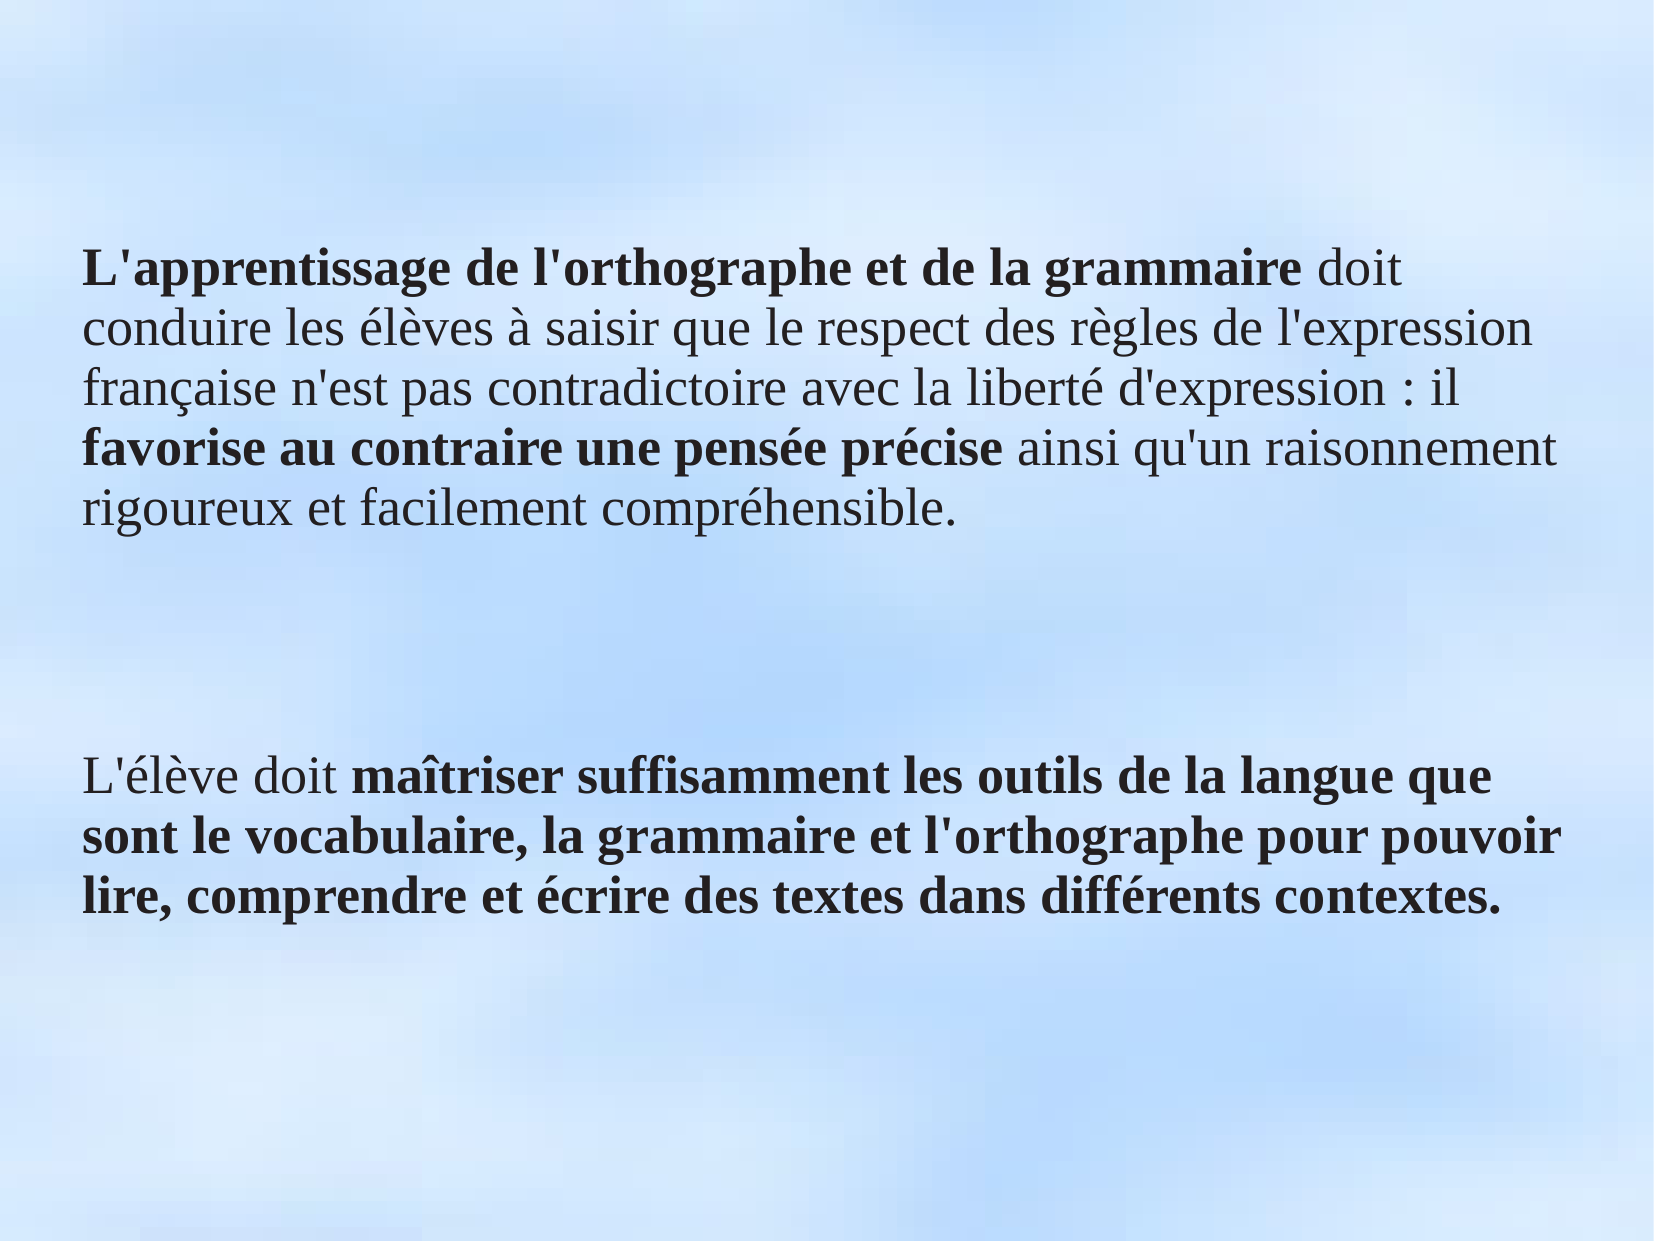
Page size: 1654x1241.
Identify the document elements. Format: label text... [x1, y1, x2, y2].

list L'apprentissage de l'orthographe et de la grammaire doit conduire les élèves à saisir que le respect des règles de l'expression française n'est pas contradictoire avec la liberté d'expression : il favorise au contraire une pensée précise ainsi qu'un raisonnement rigoureux et facilement compréhensible. L'élève doit maîtriser suffisamment les outils de la langue que sont le vocabulaire, la grammaire et l'orthographe pour pouvoir lire, comprendre et écrire des textes dans différents contextes. [82, 147, 1571, 1172]
picture [0, 0, 1654, 1241]
